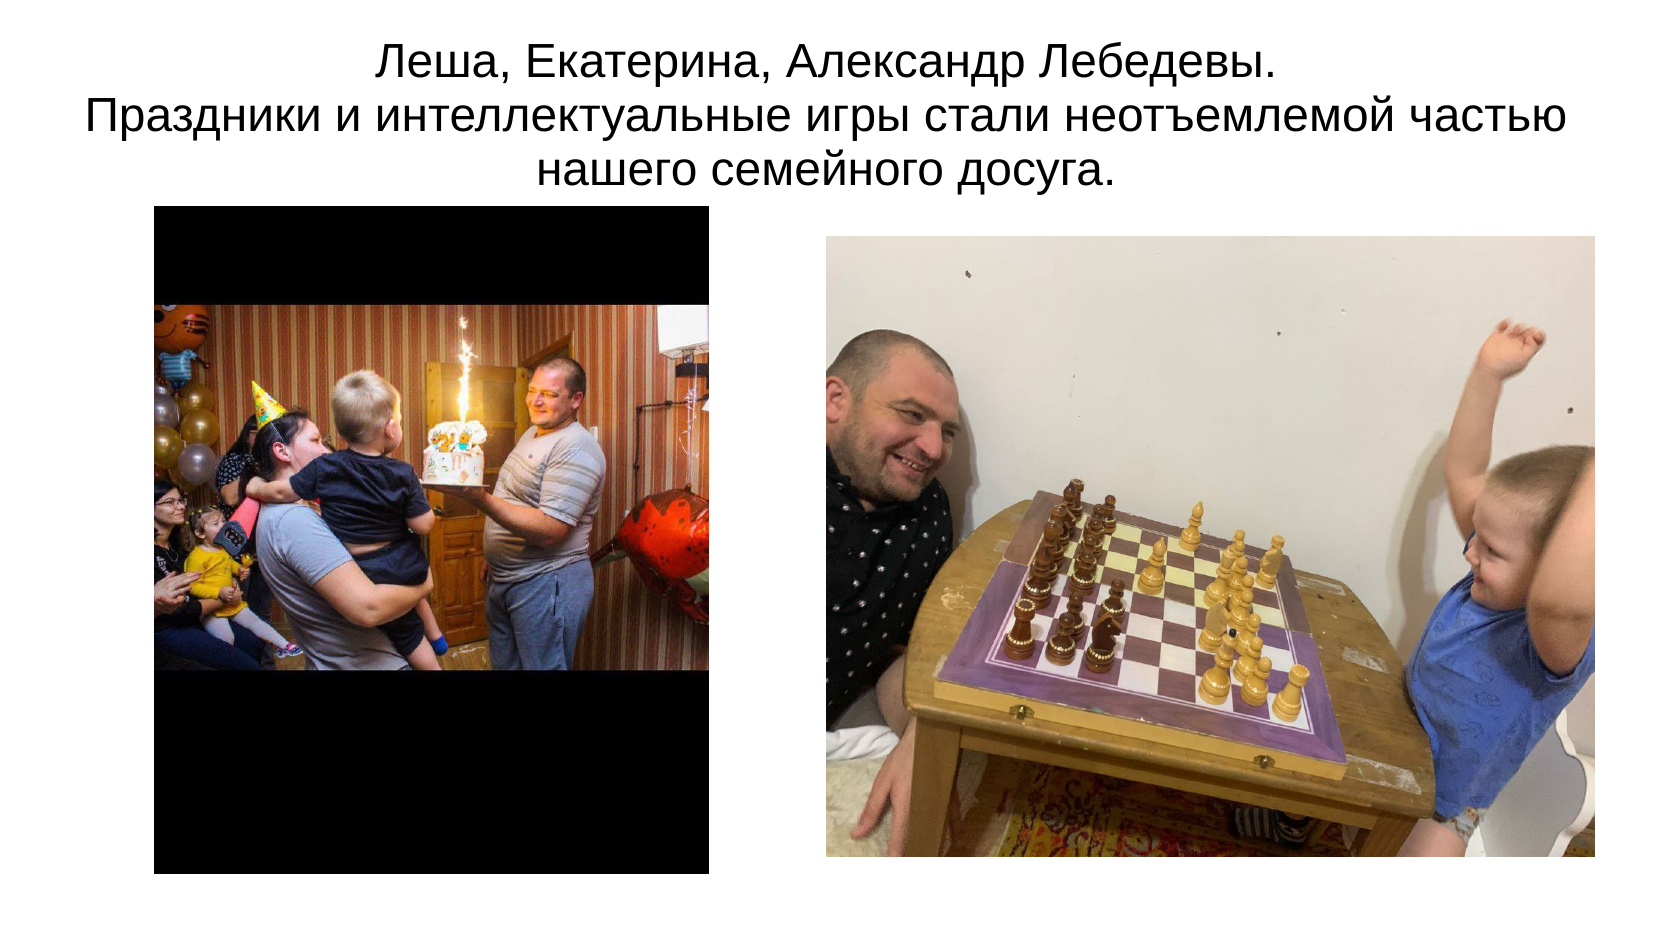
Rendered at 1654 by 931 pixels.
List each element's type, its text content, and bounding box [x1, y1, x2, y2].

picture [154, 206, 709, 874]
title Леша, Екатерина, Александр Лебедевы. Праздники и интеллектуальные игры стали неотъемлемой частью нашего семейного досуга. [82, 27, 1571, 202]
picture [826, 236, 1595, 857]
